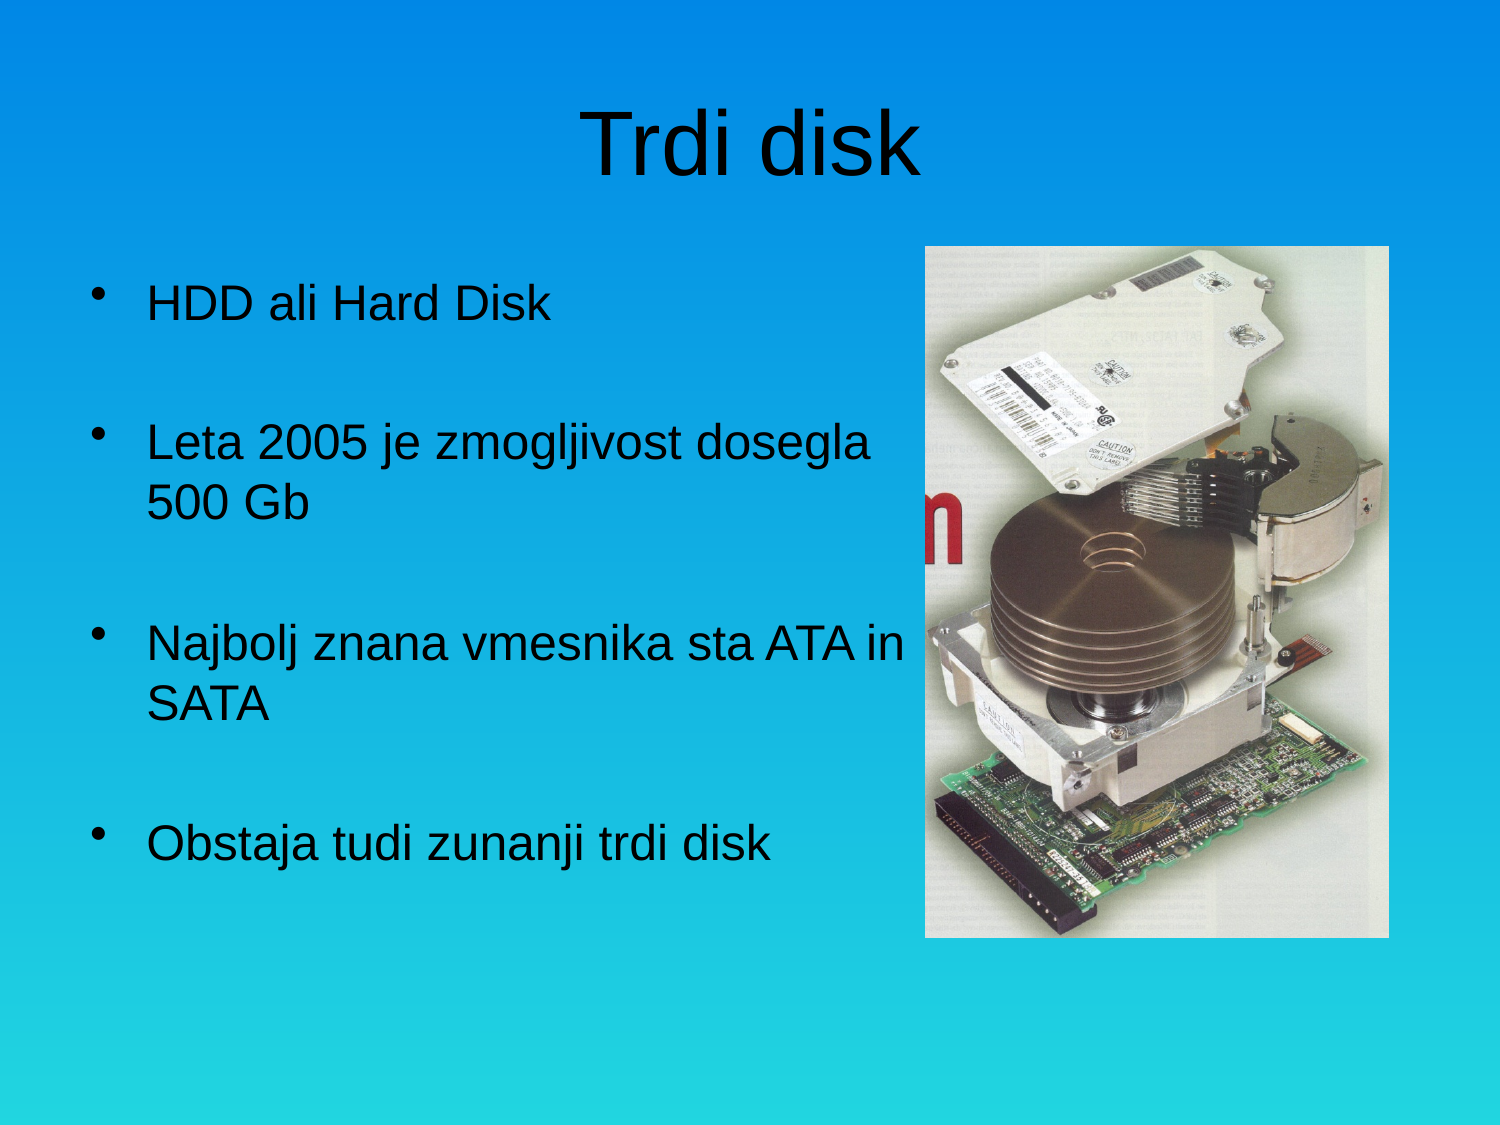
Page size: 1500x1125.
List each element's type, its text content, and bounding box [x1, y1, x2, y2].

list HDD ali Hard Disk Leta 2005 je zmogljivost dosegla 500 Gb Najbolj znana vmesnika sta ATA in SATA Obstaja tudi zunanji trdi disk [75, 262, 926, 1005]
title Trdi disk [75, 45, 1425, 233]
picture [925, 247, 1500, 938]
